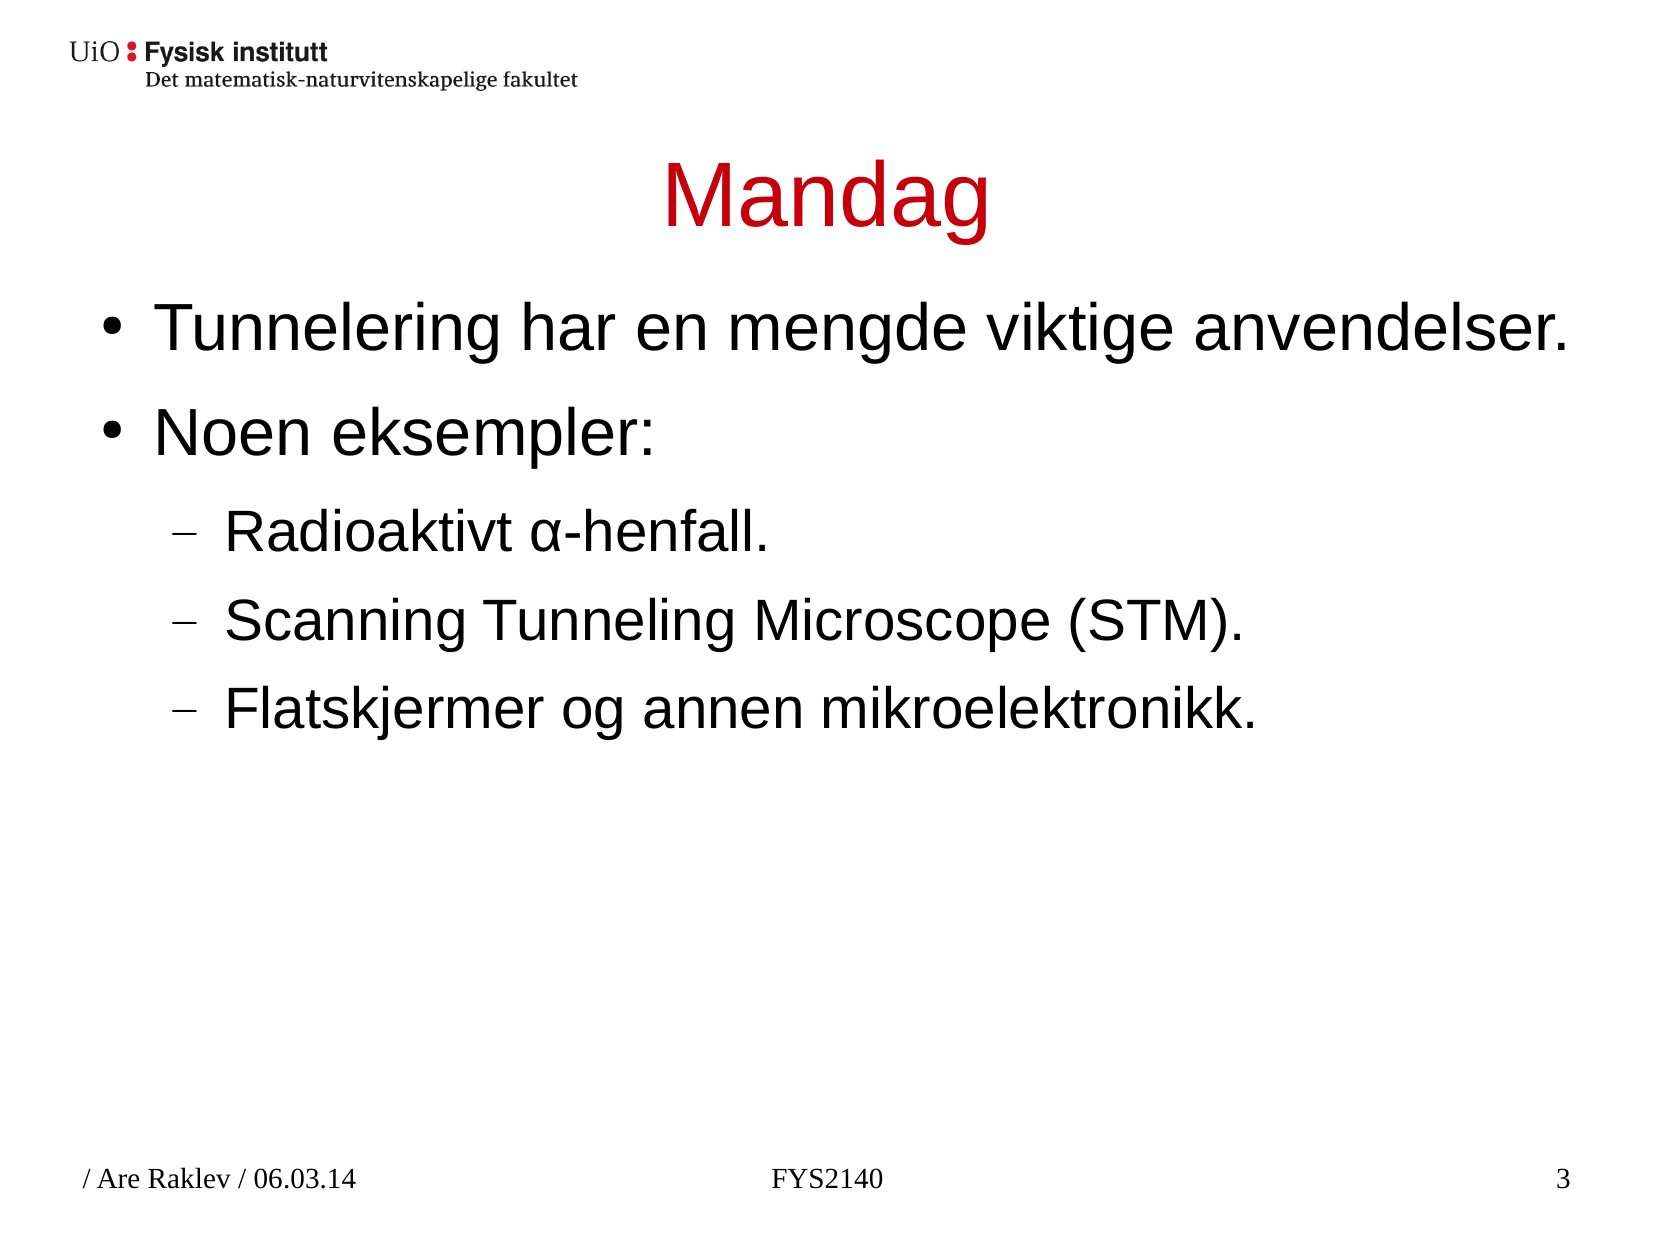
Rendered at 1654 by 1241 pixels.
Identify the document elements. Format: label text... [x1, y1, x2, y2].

title Mandag [82, 90, 1571, 290]
list Tunnelering har en mengde viktige anvendelser. Noen eksempler: Radioaktivt α-henfall. Scanning Tunneling Microscope (STM). Flatskjermer og annen mikroelektronikk. [82, 290, 1576, 1094]
picture [68, 37, 581, 93]
